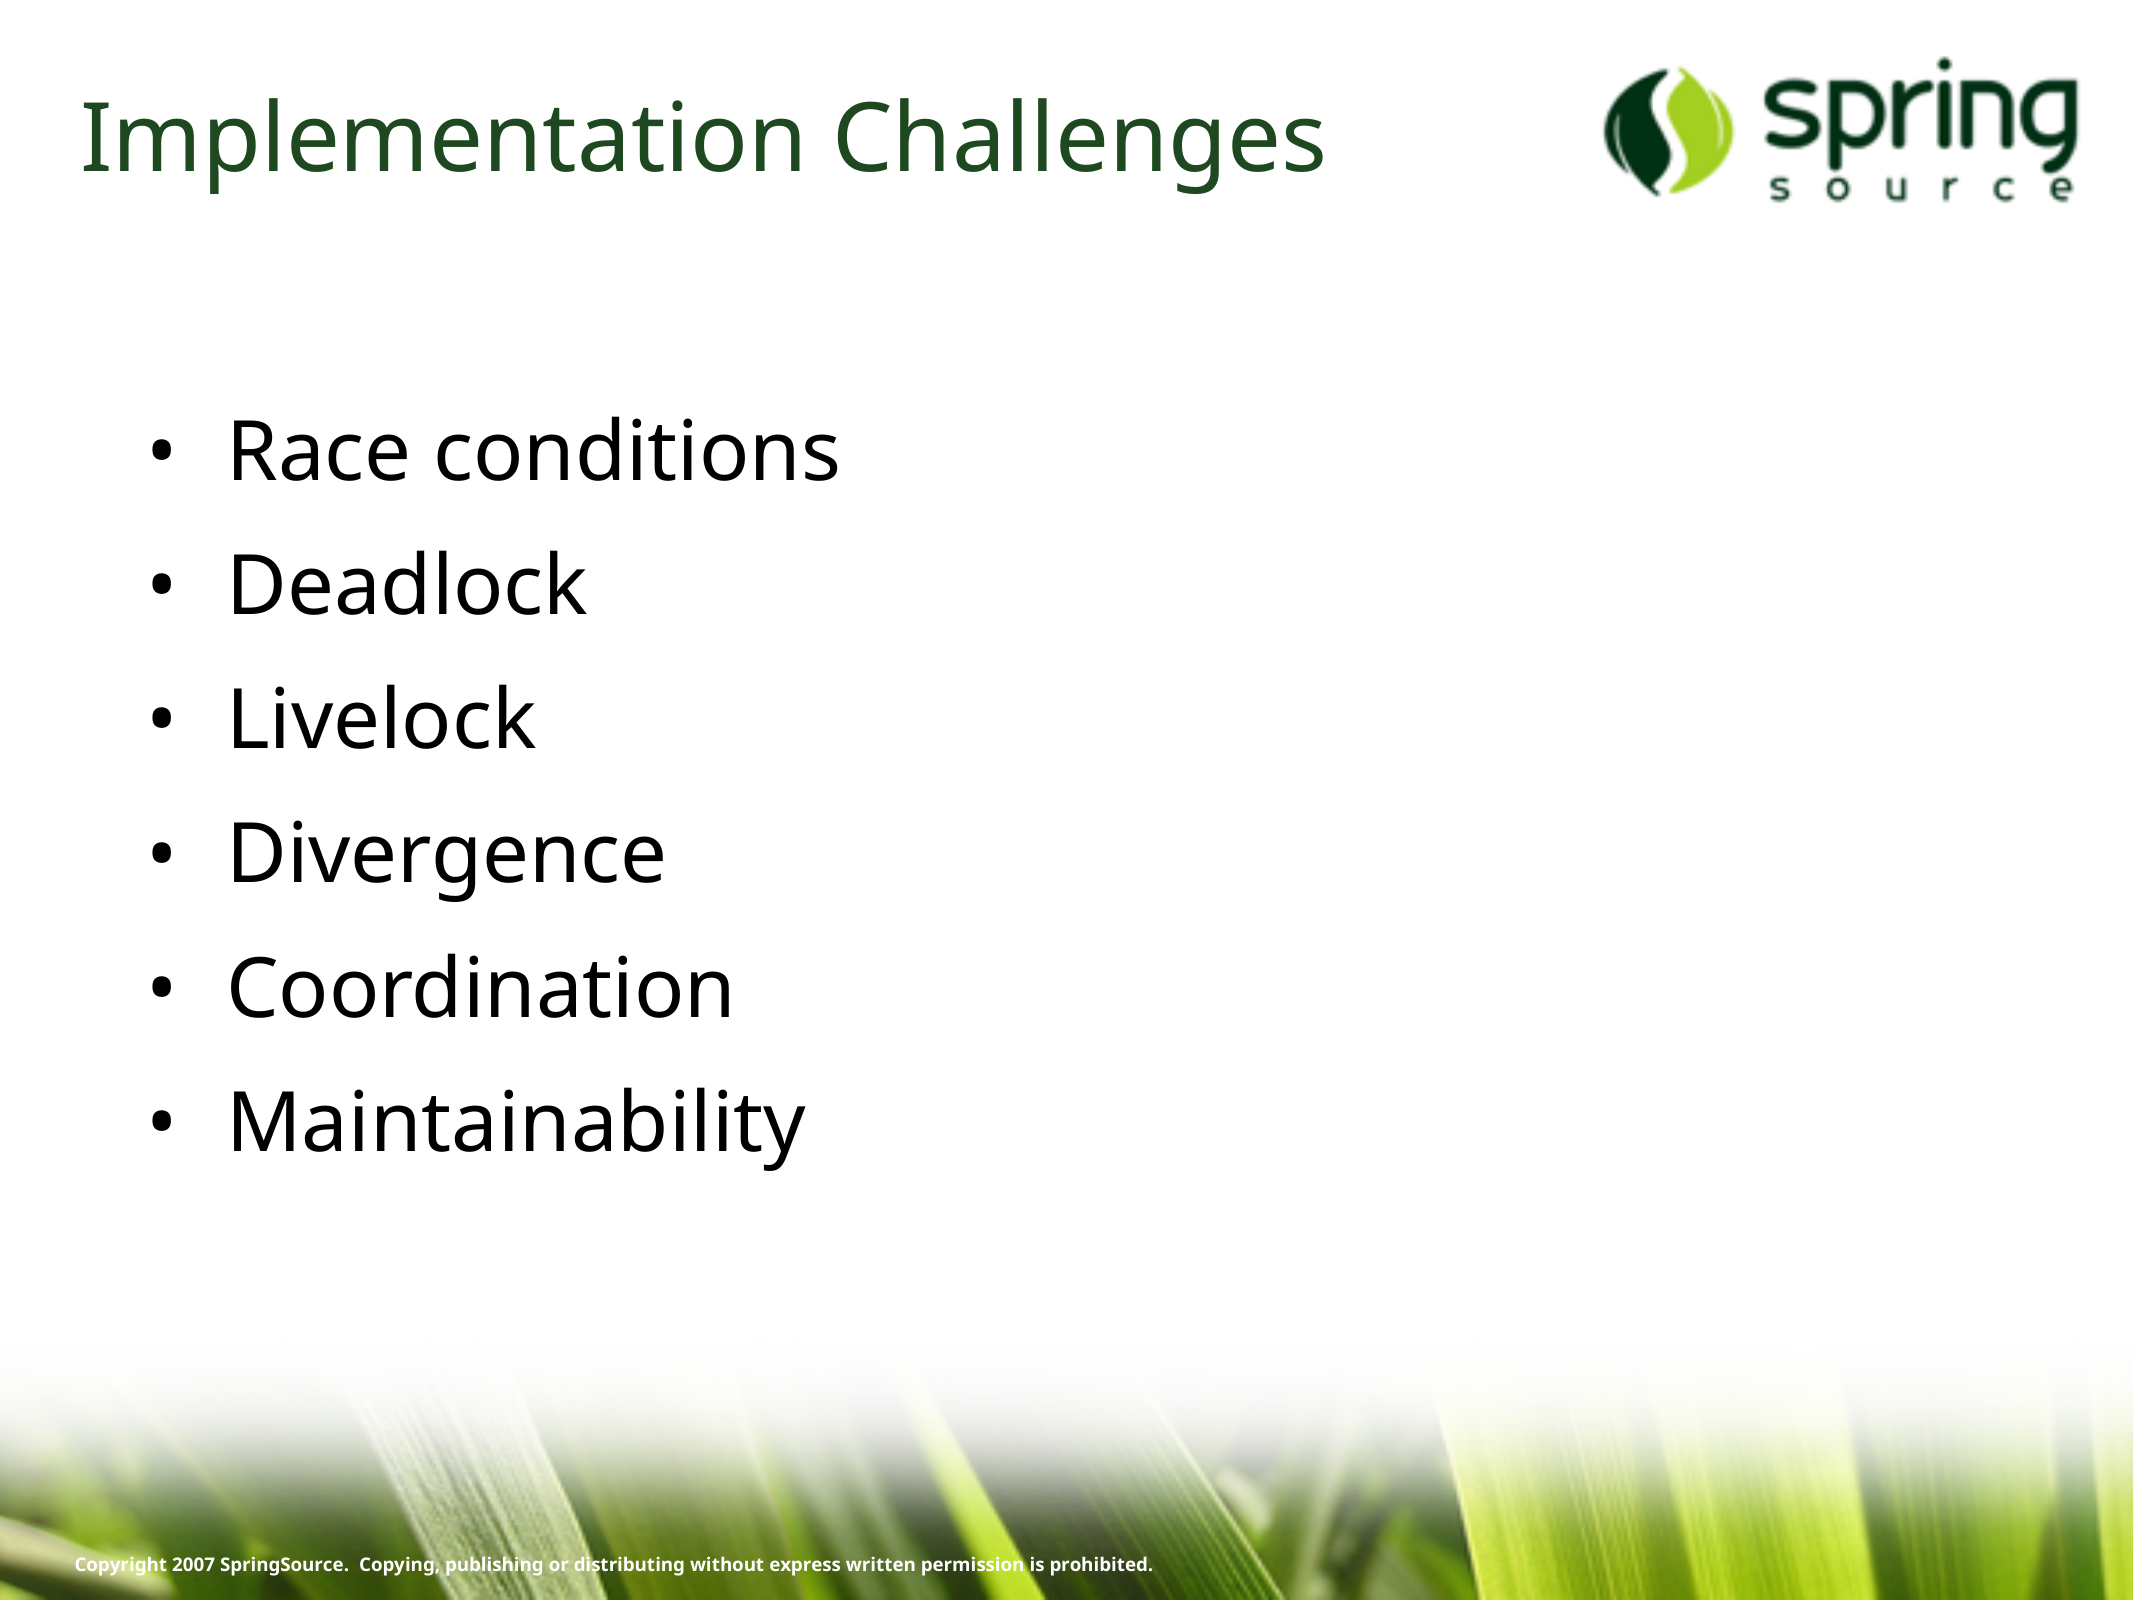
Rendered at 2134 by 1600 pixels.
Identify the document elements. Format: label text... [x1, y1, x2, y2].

list Race conditions Deadlock Livelock Divergence Coordination Maintainability [146, 391, 1982, 1319]
picture [1555, 46, 2134, 224]
title Implementation Challenges [80, 16, 1548, 253]
picture [0, 1340, 2134, 1600]
